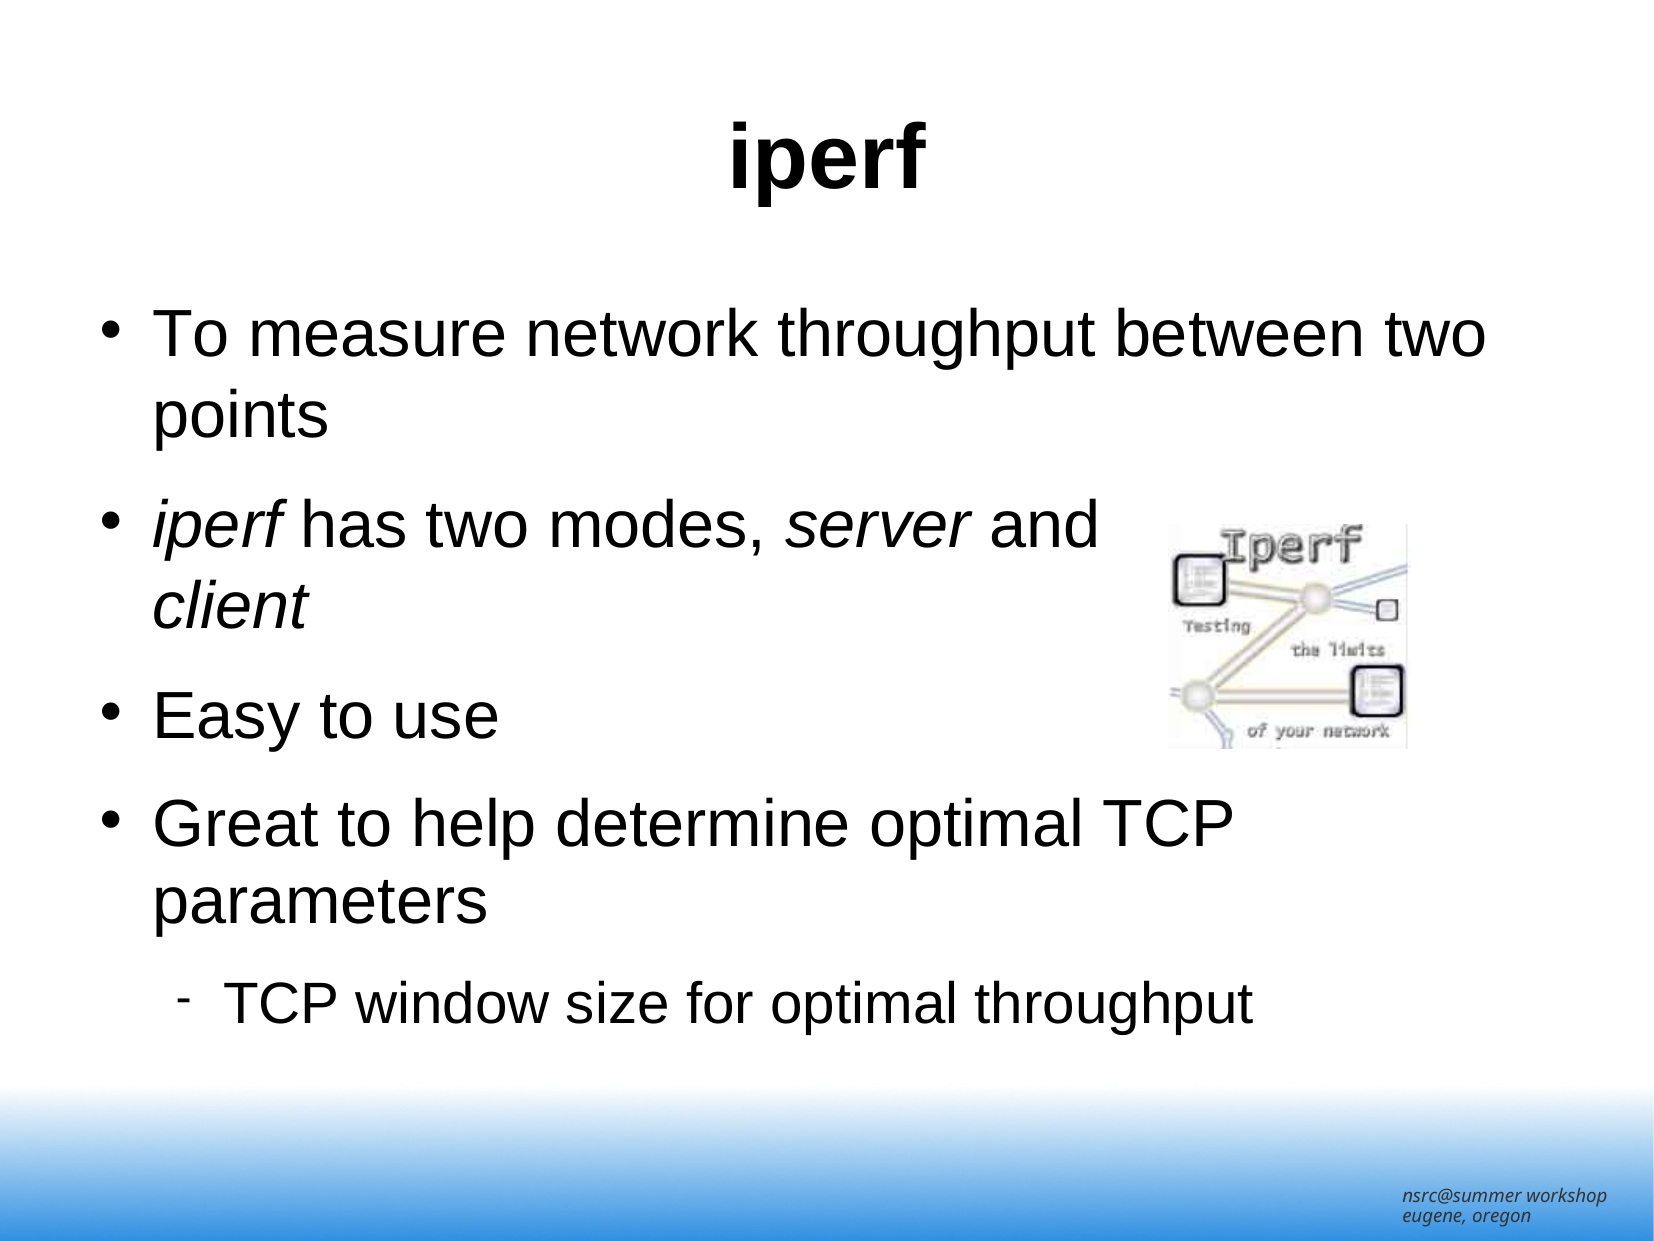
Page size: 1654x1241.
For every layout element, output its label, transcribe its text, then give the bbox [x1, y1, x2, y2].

title iperf [82, 56, 1571, 249]
picture [0, 1083, 1654, 1241]
picture [1168, 524, 1411, 749]
list To measure network throughput between two points iperf has two modes, server and client Easy to use Great to help determine optimal TCP parameters TCP window size for optimal throughput [82, 290, 1571, 1080]
